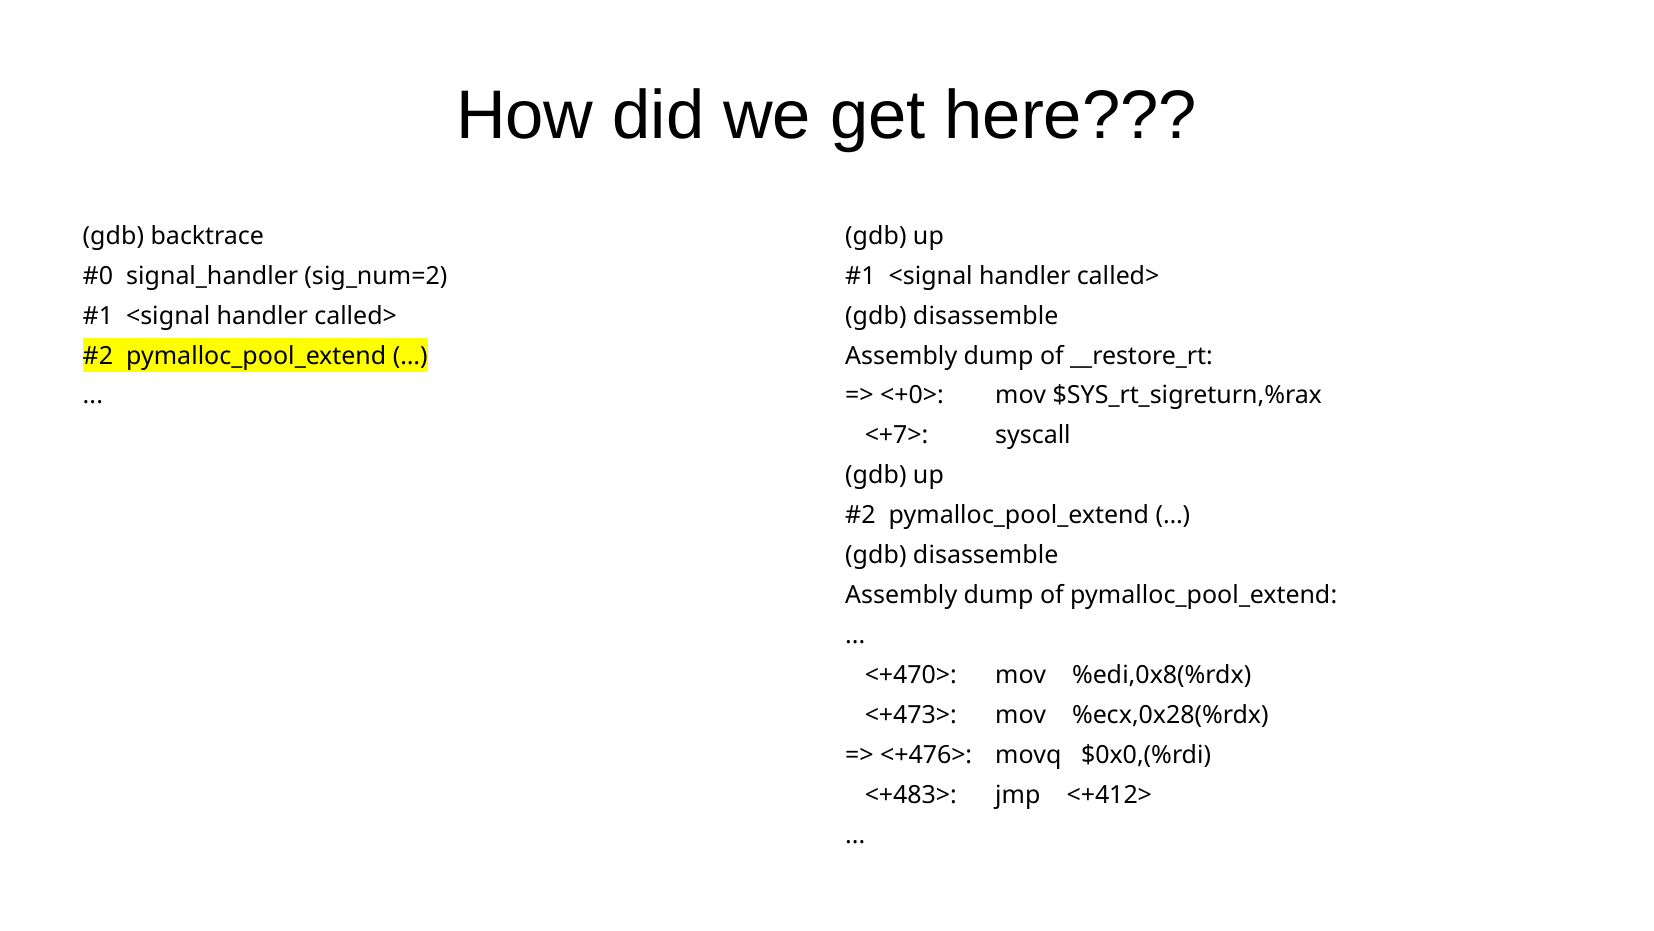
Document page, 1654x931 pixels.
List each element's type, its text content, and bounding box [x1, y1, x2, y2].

title How did we get here??? [82, 37, 1571, 193]
list (gdb) backtrace #0 signal_handler (sig_num=2) #1 <signal handler called> #2 pymalloc_pool_extend (…) ... [82, 217, 809, 900]
list (gdb) up #1 <signal handler called> (gdb) disassemble Assembly dump of __restore_rt: => <+0>: mov $SYS_rt_sigreturn,%rax <+7>: syscall (gdb) up #2 pymalloc_pool_extend (…) (gdb) disassemble Assembly dump of pymalloc_pool_extend: ... <+470>: mov %edi,0x8(%rdx) <+473>: mov %ecx,0x28(%rdx) => <+476>: movq $0x0,(%rdi) <+483>: jmp <+412> ... [845, 217, 1654, 900]
